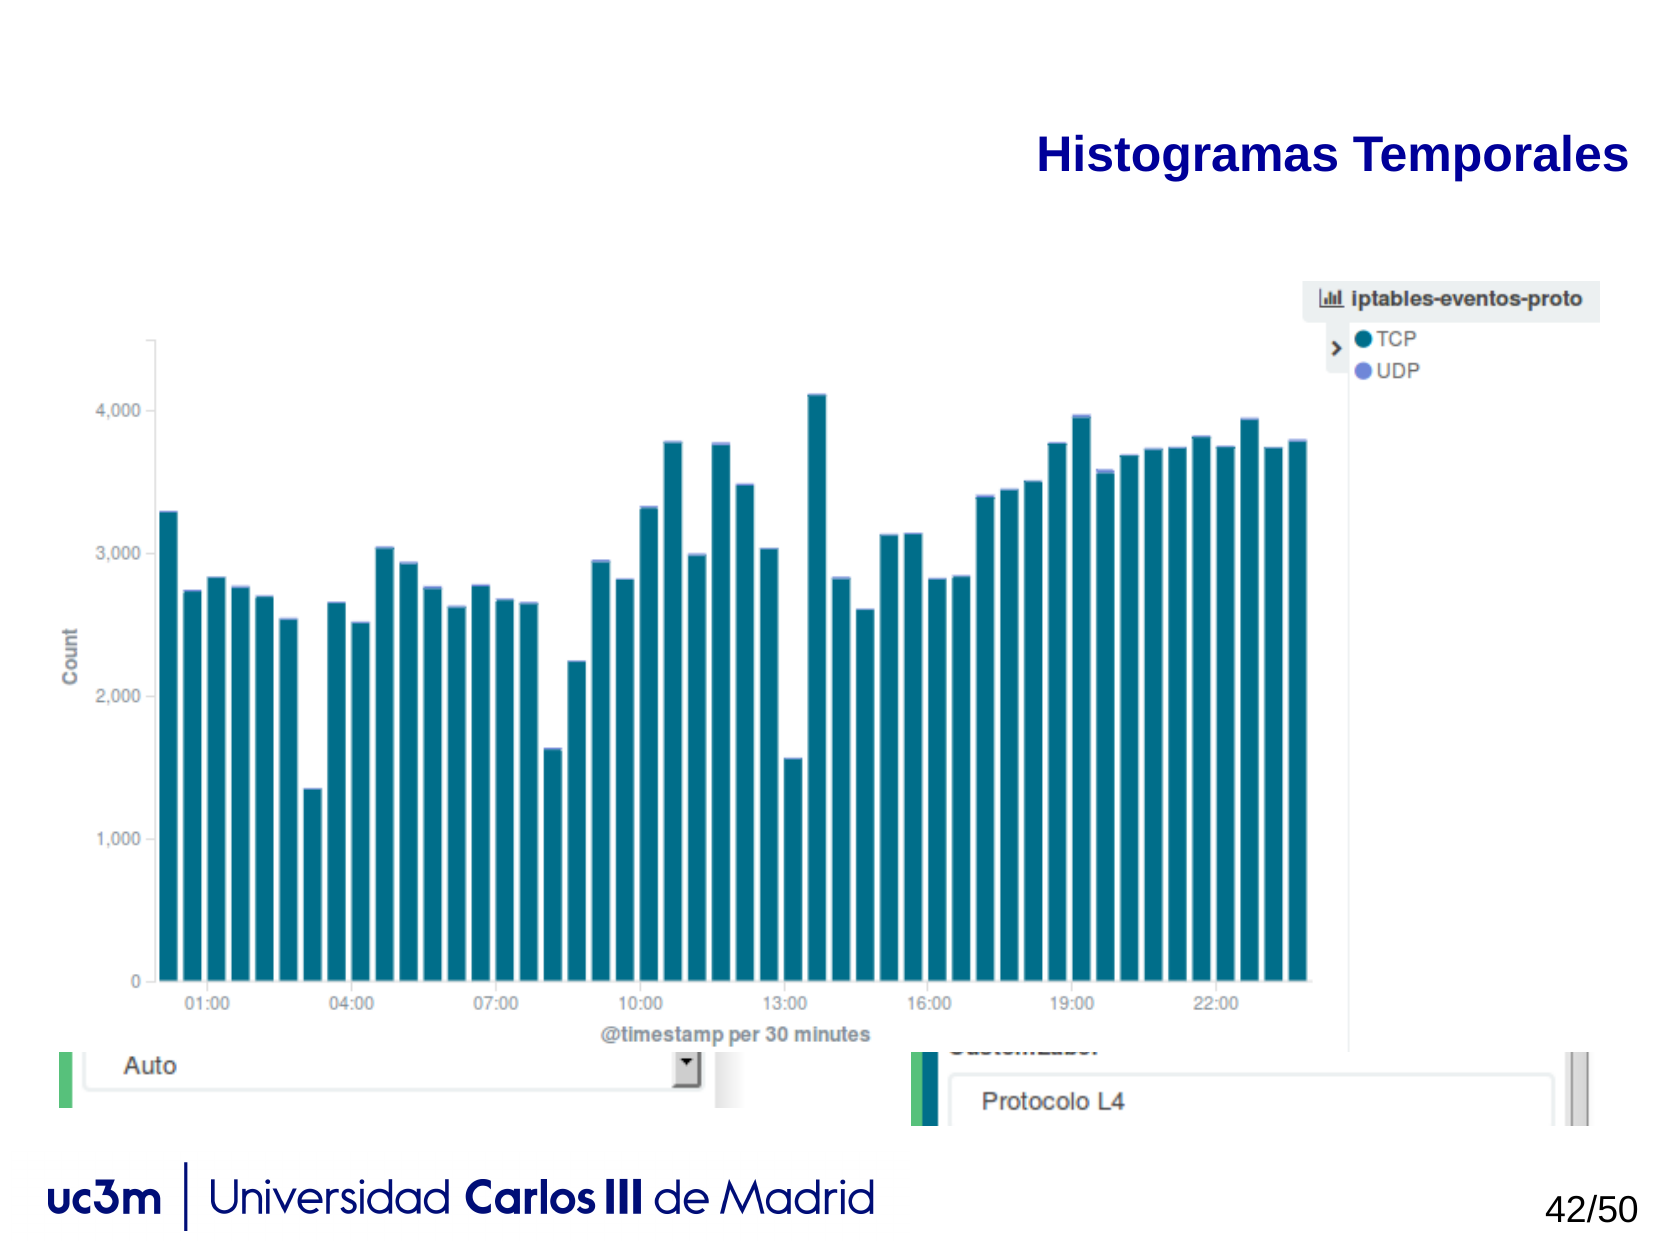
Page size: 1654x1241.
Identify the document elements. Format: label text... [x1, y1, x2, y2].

title Histogramas Temporales [129, 0, 1630, 182]
picture [11, 1151, 910, 1241]
picture [59, 281, 1600, 1126]
